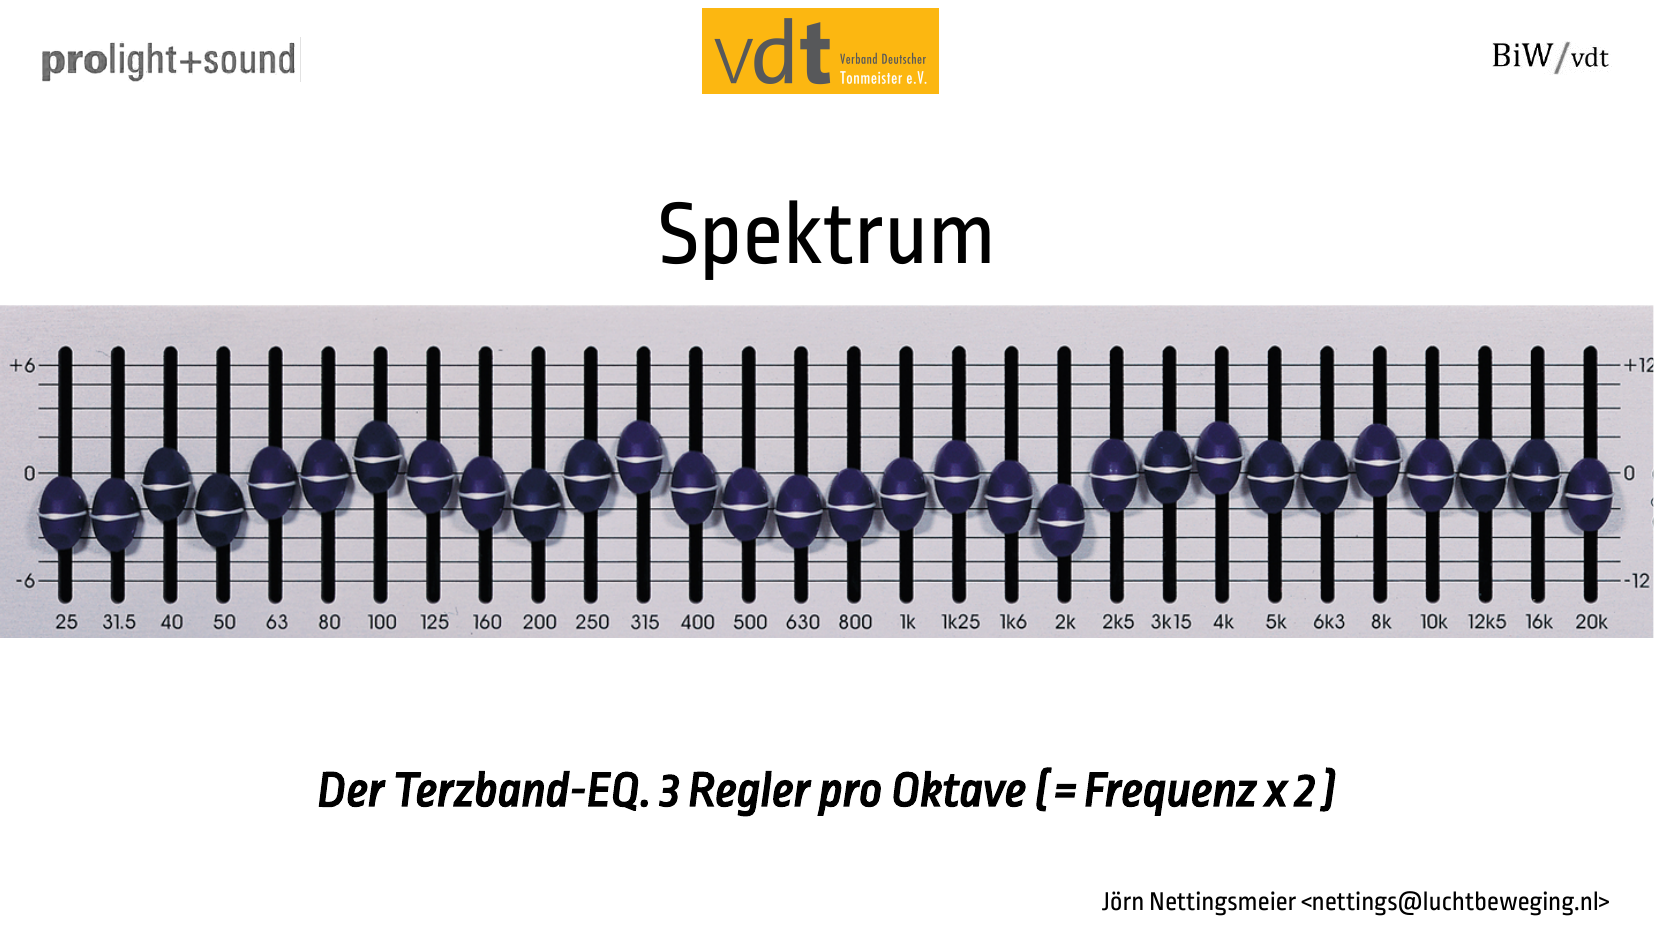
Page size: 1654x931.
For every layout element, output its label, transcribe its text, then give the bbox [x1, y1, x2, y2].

picture [0, 305, 1654, 638]
title Spektrum [82, 185, 1571, 285]
text_box Der Terzband-EQ. 3 Regler pro Oktave ( = Frequenz x 2 ) [82, 717, 1571, 865]
picture [702, 8, 939, 94]
picture [1490, 39, 1613, 75]
picture [37, 37, 301, 82]
